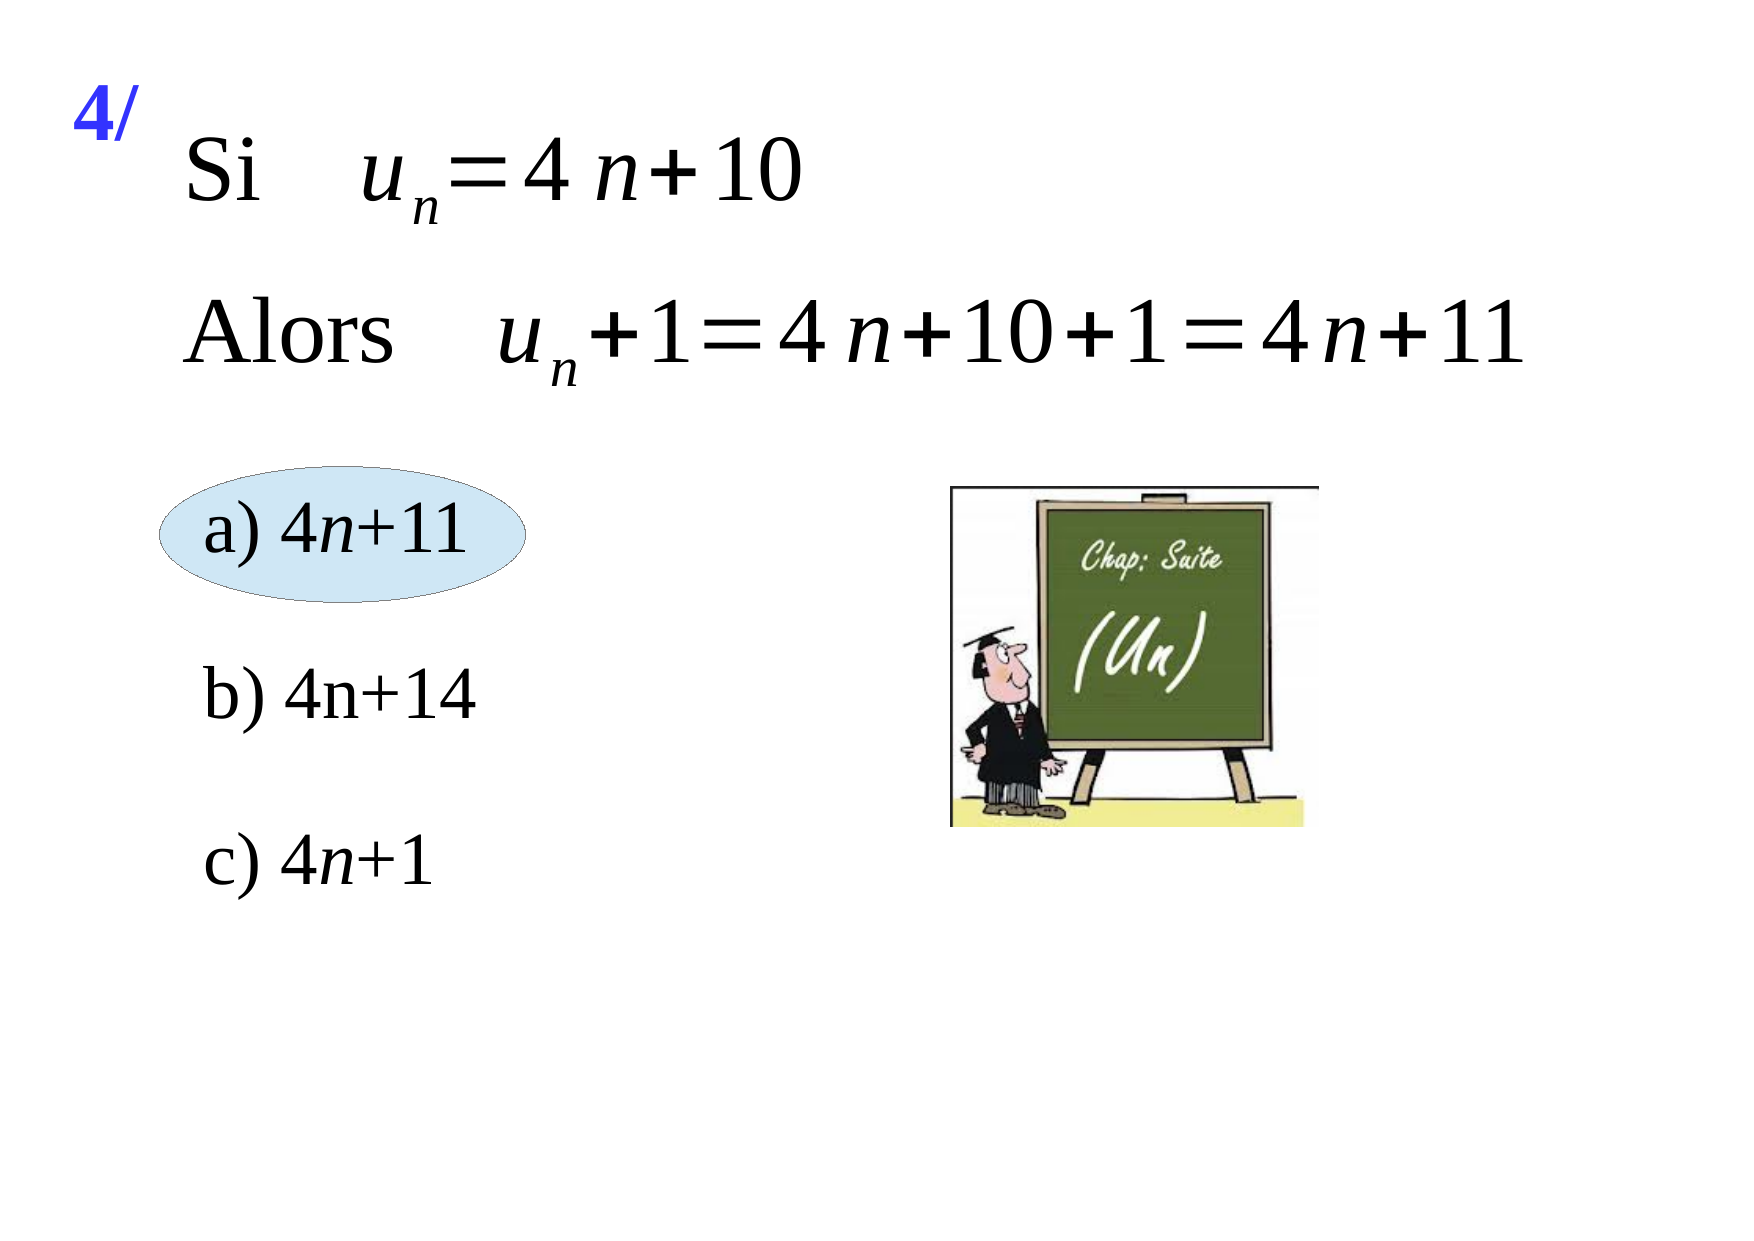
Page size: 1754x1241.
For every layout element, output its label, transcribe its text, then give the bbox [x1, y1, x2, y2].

chart [159, 117, 827, 237]
picture [950, 486, 1319, 827]
text_box [159, 498, 188, 571]
text_box [240, 466, 445, 478]
text_box 4/ [59, 59, 154, 167]
text_box a) 4n+11 b) 4n+14 c) 4n+1 [188, 478, 493, 909]
text_box [493, 495, 526, 574]
chart [152, 280, 1554, 399]
